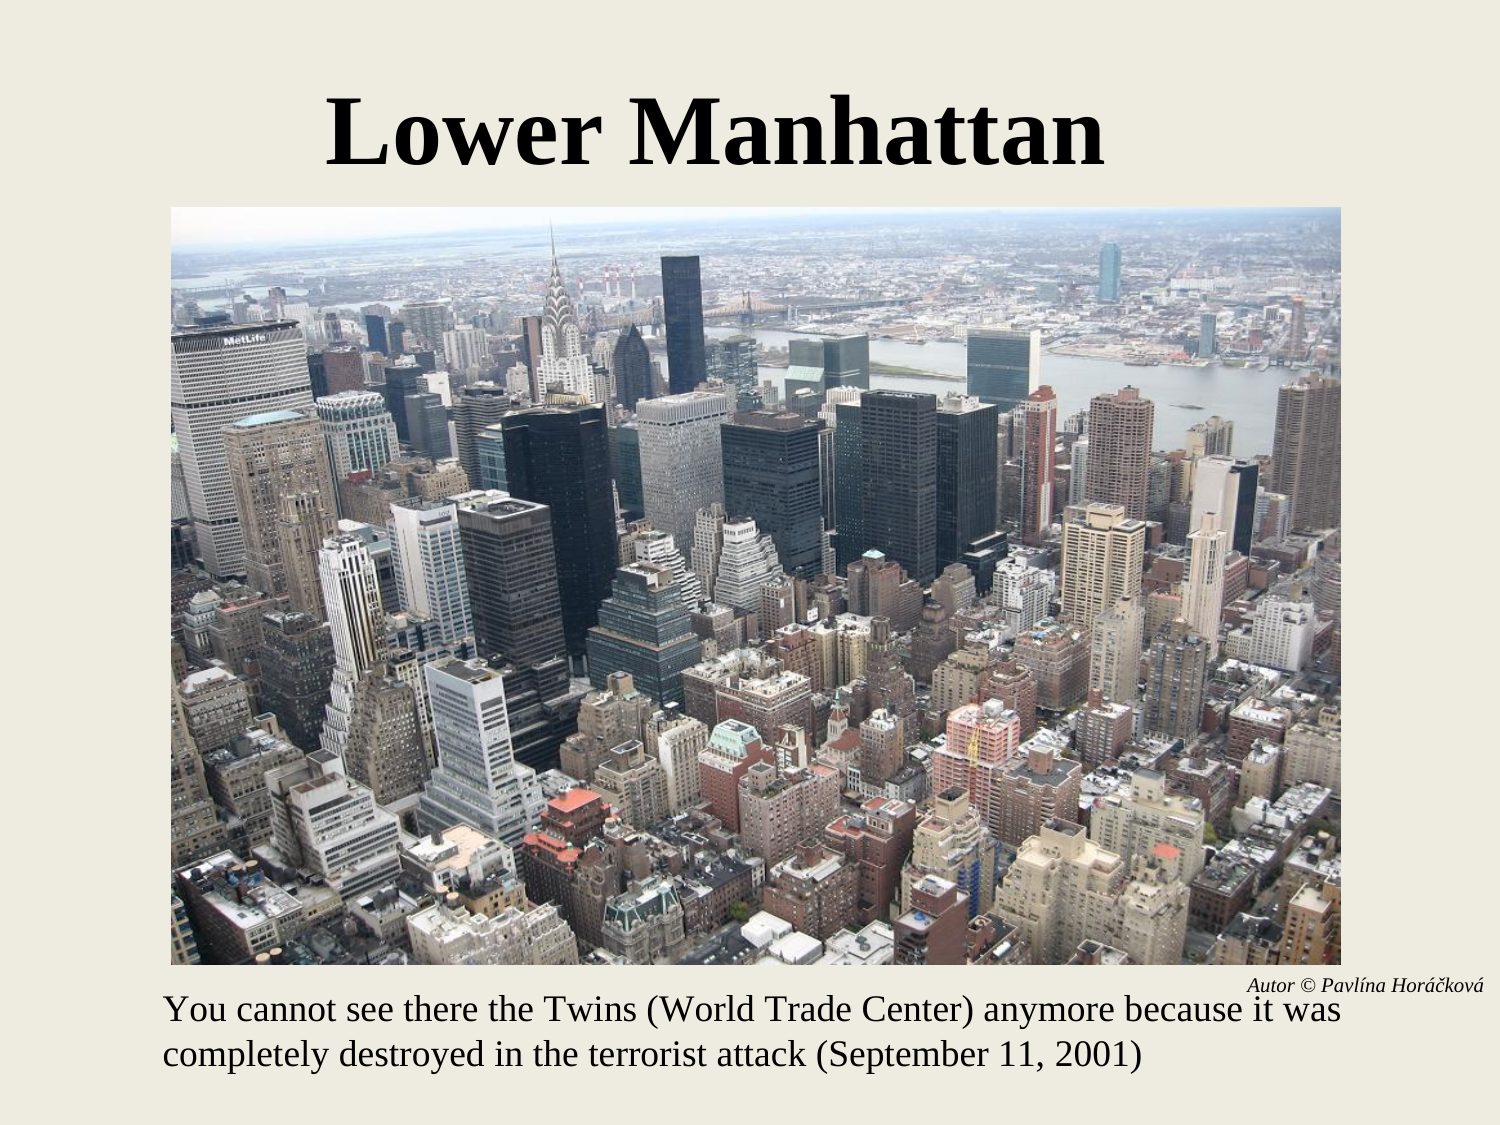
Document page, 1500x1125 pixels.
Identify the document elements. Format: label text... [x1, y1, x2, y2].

text_box You cannot see there the Twins (World Trade Center) anymore because it was completely destroyed in the terrorist attack (September 11, 2001) [147, 976, 1415, 1082]
text_box Autor © Pavlína Horáčková [1232, 963, 1500, 1005]
title Lower Manhattan [41, 30, 1392, 219]
picture [171, 207, 1341, 965]
